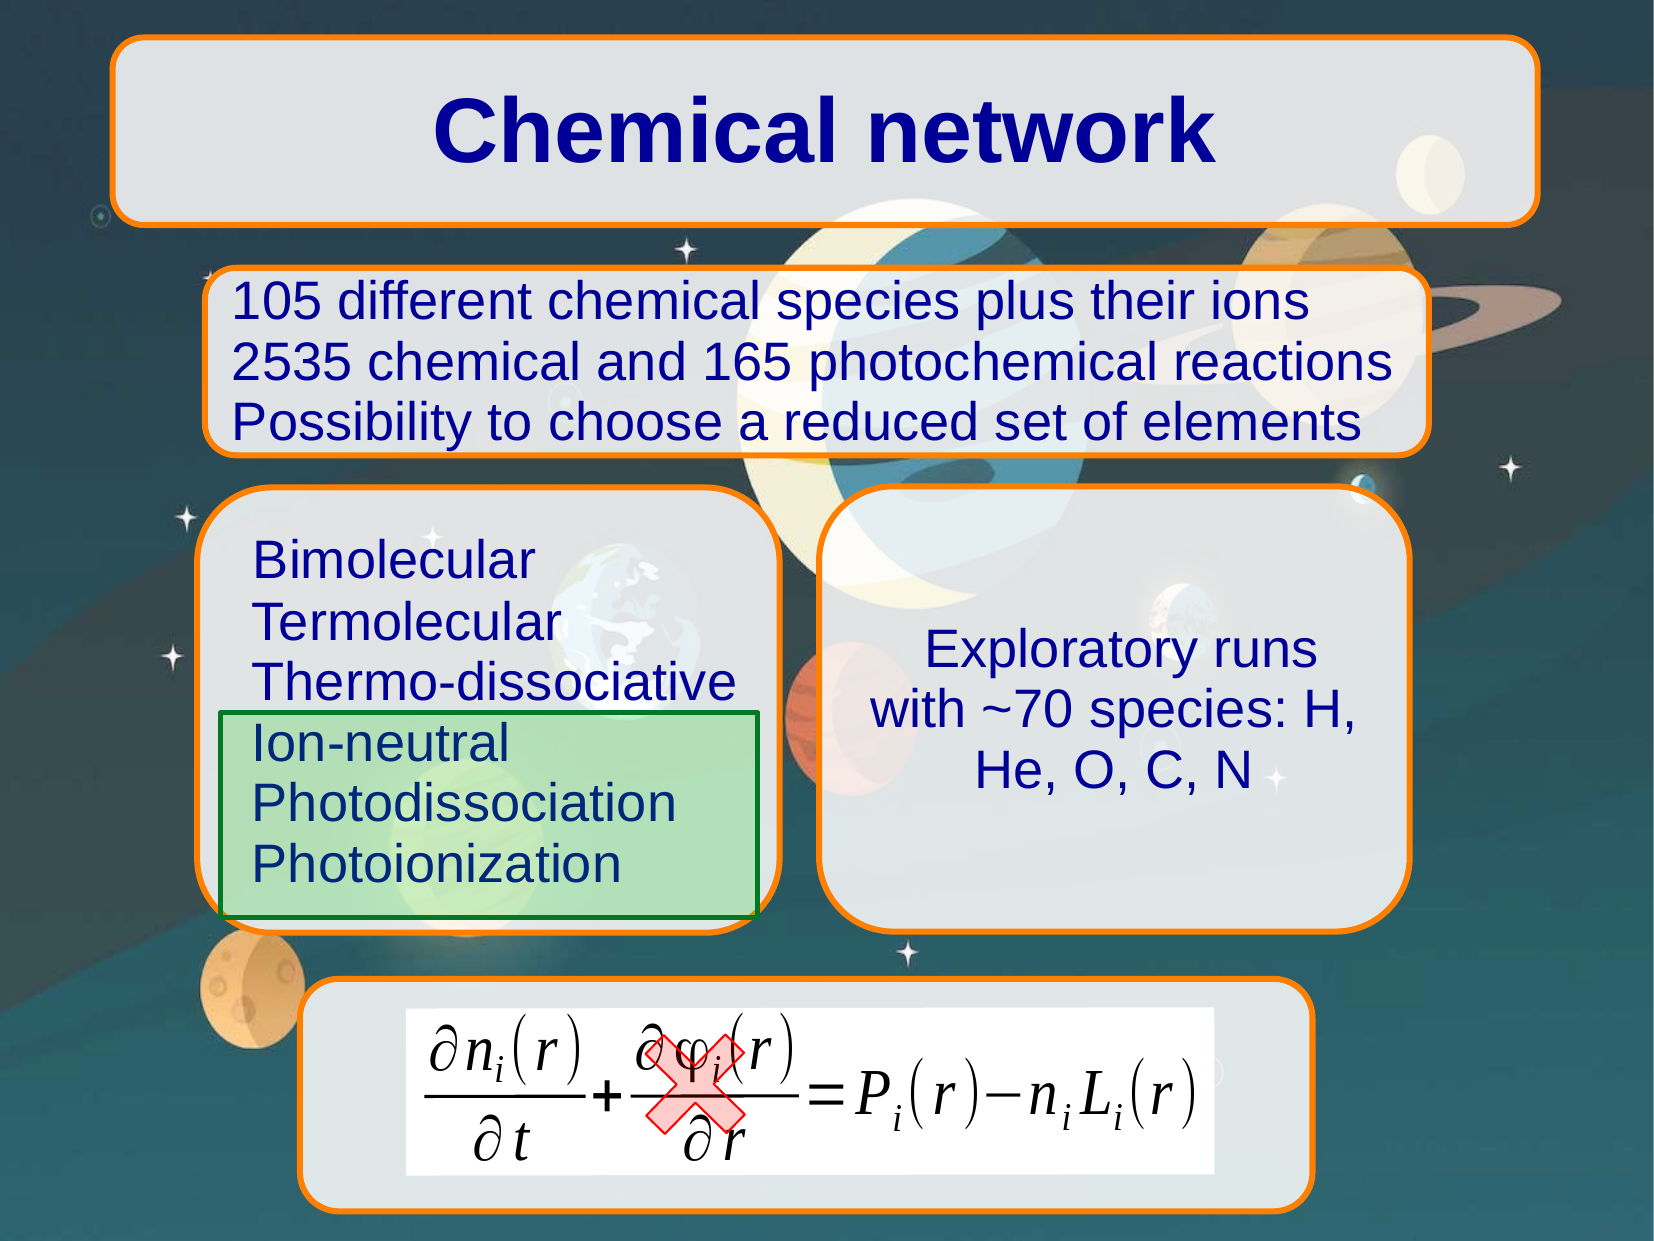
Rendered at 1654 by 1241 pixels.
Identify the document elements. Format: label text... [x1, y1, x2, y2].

text_box Exploratory runs with ~70 species: H, He, O, C, N [819, 486, 1410, 932]
text_box Chemical network [112, 37, 1538, 226]
chart [405, 1007, 1215, 1176]
text_box [220, 712, 758, 918]
text_box Bimolecular Termolecular Thermo-dissociative Ion-neutral Photodissociation Photoionization [227, 918, 750, 933]
text_box Bimolecular Termolecular Thermo-dissociative Ion-neutral Photodissociation Photoionization [197, 487, 780, 913]
text_box [299, 978, 1313, 1212]
table_cell Temperature [0, 0, 1654, 1241]
text_box 105 different chemical species plus their ions 2535 chemical and 165 photochemical reactions Possibility to choose a reduced set of elements [204, 267, 1429, 456]
